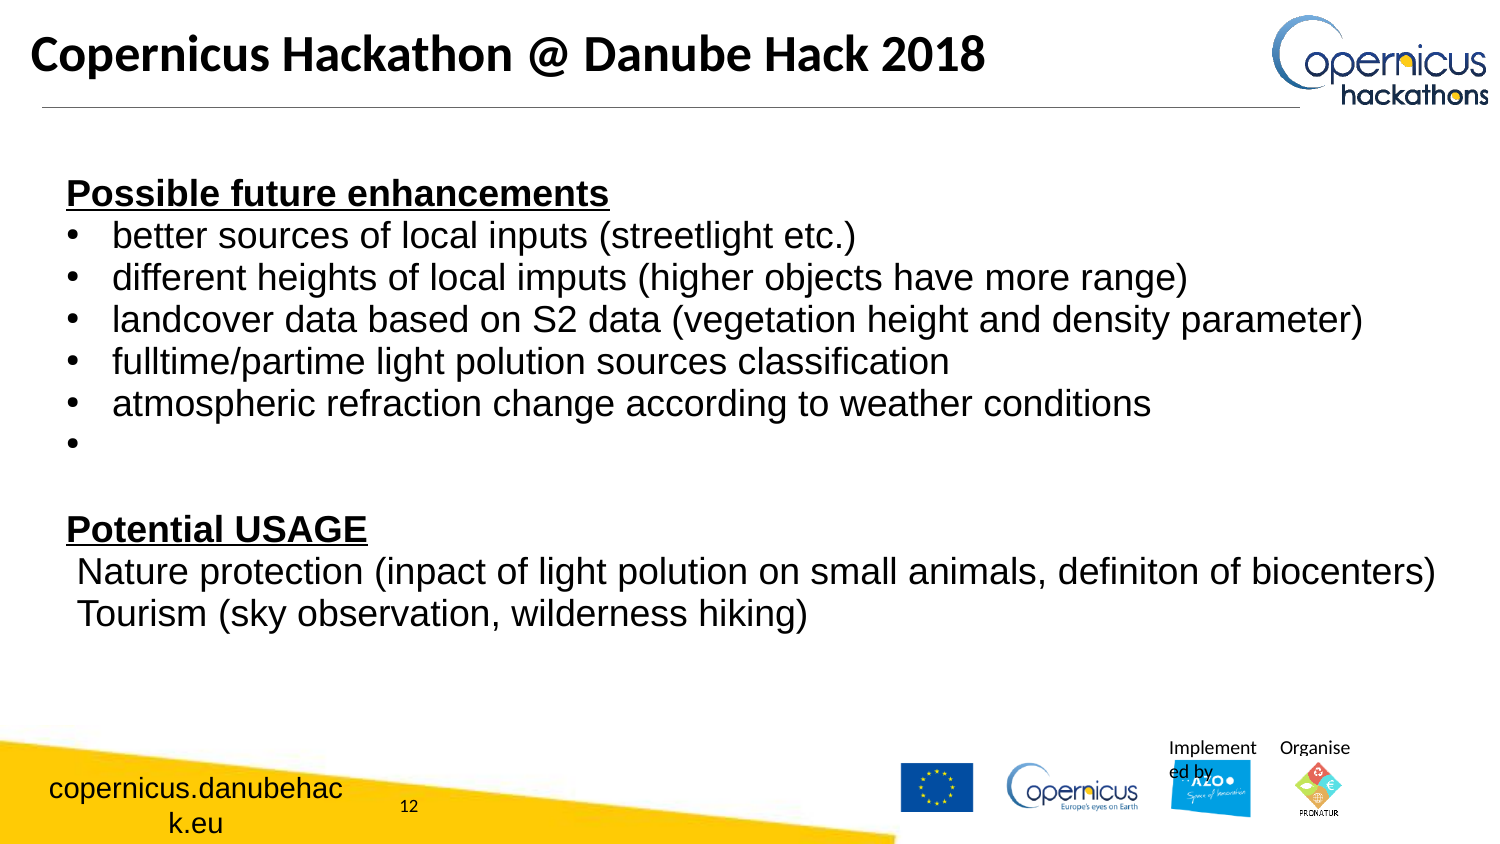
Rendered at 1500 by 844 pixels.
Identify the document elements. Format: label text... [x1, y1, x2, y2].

picture [1280, 756, 1356, 821]
picture [0, 725, 1252, 844]
title Copernicus Hackathon @ Danube Hack 2018 [15, 23, 1288, 86]
footer copernicus.danubehack.eu [28, 782, 365, 827]
picture [1272, 15, 1489, 105]
text_box Possible future enhancements better sources of local inputs (streetlight etc.) different heights of local imputs (higher objects have more range) landcover data based on S2 data (vegetation height and density parameter) fulltime/partime light polution sources classification atmospheric refraction change according to weather conditions Potential USAGE Nature protection (inpact of light polution on small animals, definiton of biocenters) Tourism (sky observation, wilderness hiking) [51, 165, 1452, 645]
slide_number <number> [384, 782, 722, 827]
